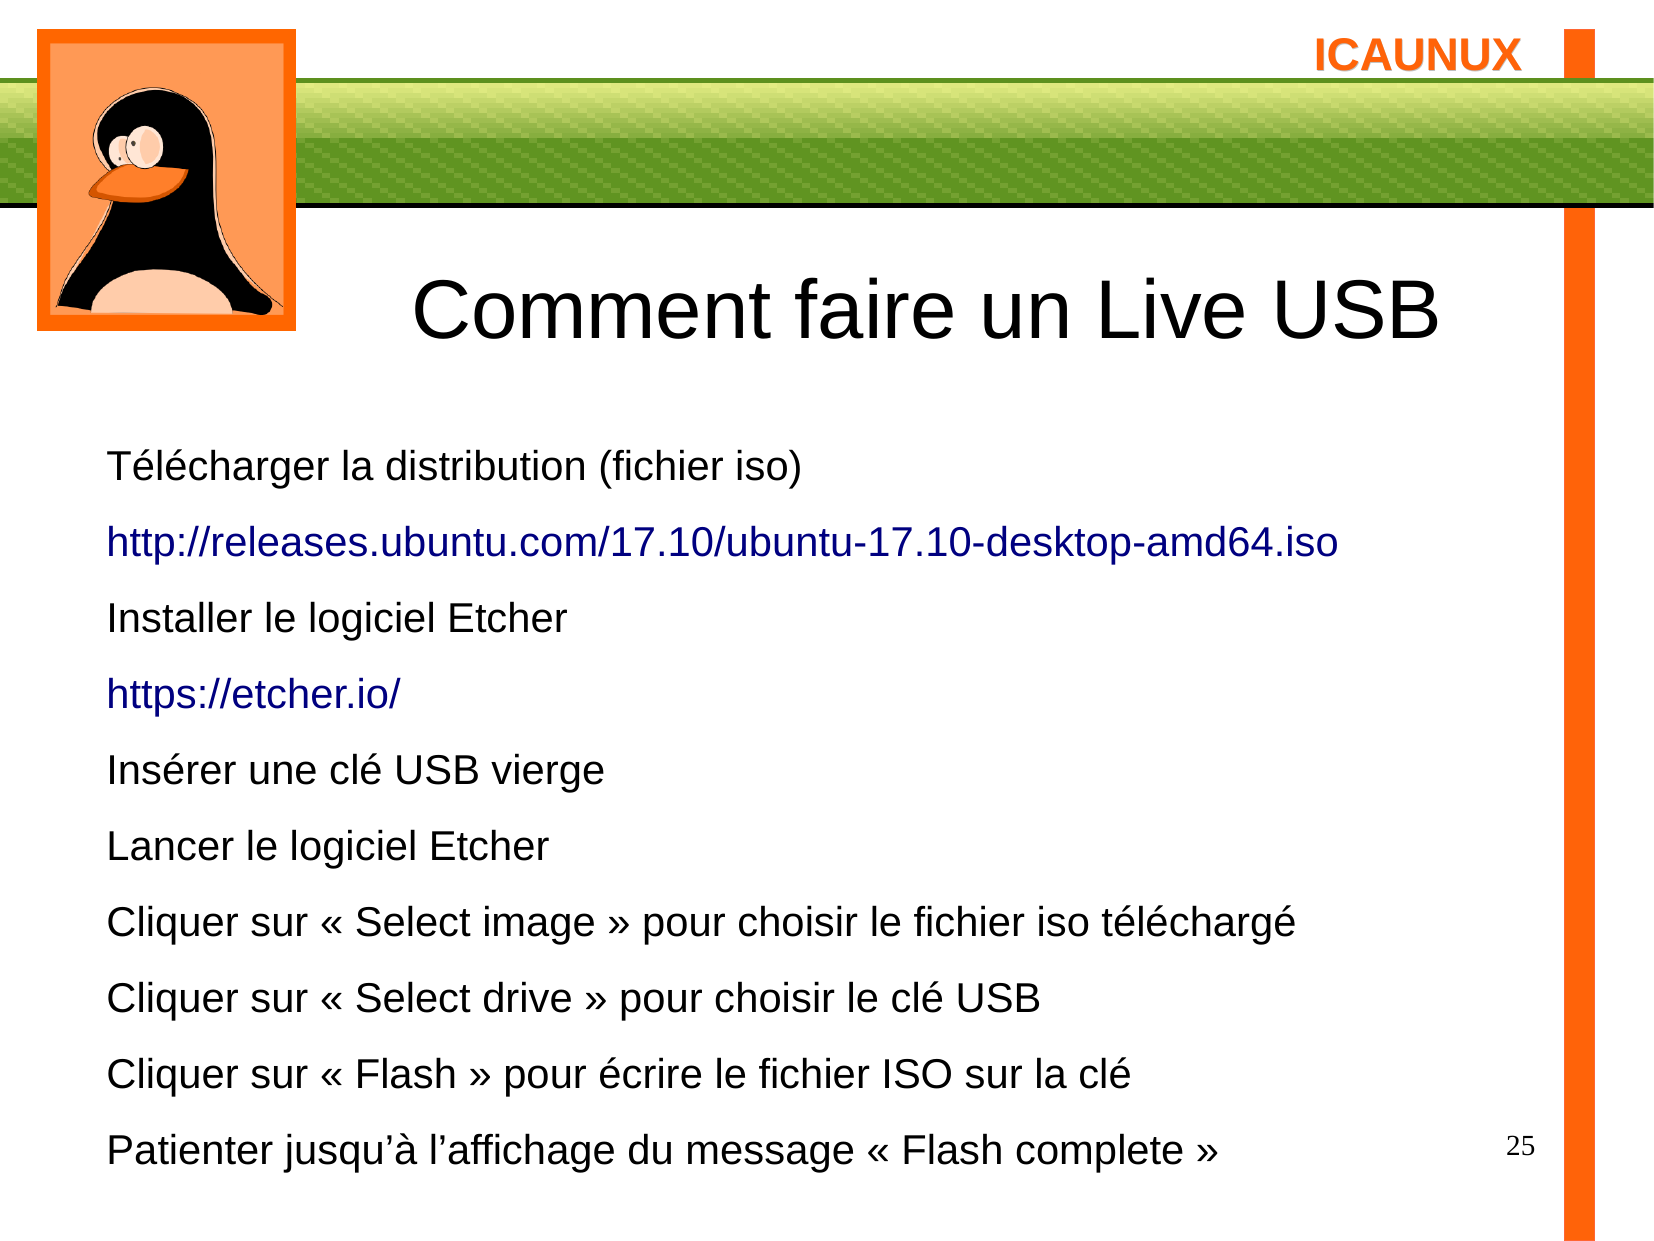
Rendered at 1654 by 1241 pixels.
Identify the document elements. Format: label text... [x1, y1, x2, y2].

picture [0, 29, 1654, 331]
title Comment faire un Live USB [307, 217, 1548, 403]
list Télécharger la distribution (fichier iso) http://releases.ubuntu.com/17.10/ubuntu-17.10-desktop-amd64.iso Installer le logiciel Etcher https://etcher.io/ Insérer une clé USB vierge Lancer le logiciel Etcher Cliquer sur « Select image » pour choisir le fichier iso téléchargé Cliquer sur « Select drive » pour choisir le clé USB Cliquer sur « Flash » pour écrire le fichier ISO sur la clé Patienter jusqu’à l’affichage du message « Flash complete » [106, 442, 1530, 1173]
